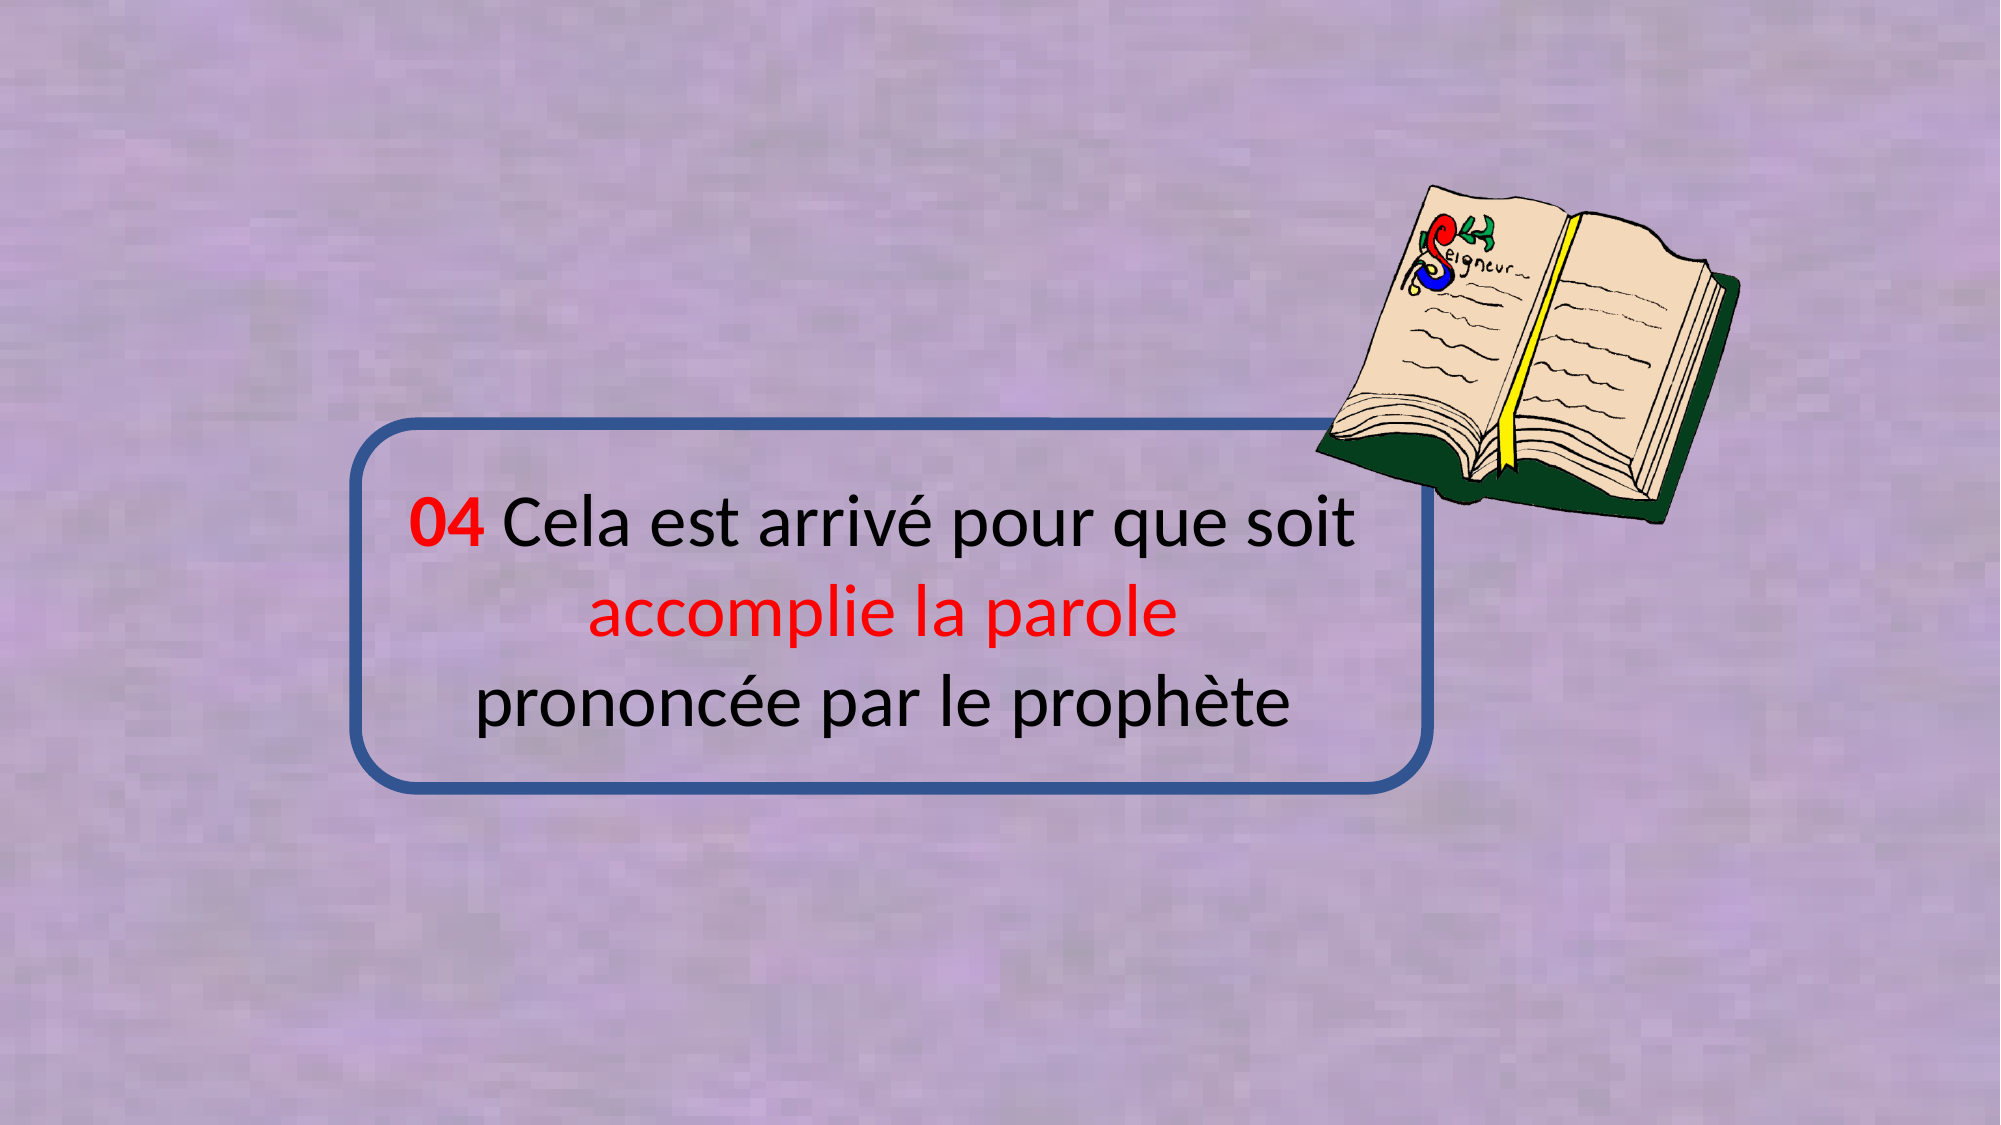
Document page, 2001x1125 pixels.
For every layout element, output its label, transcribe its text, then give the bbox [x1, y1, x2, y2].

picture [1232, 87, 1804, 553]
text_box 04 Cela est arrivé pour que soit accomplie la parole prononcée par le prophète [355, 423, 1428, 789]
